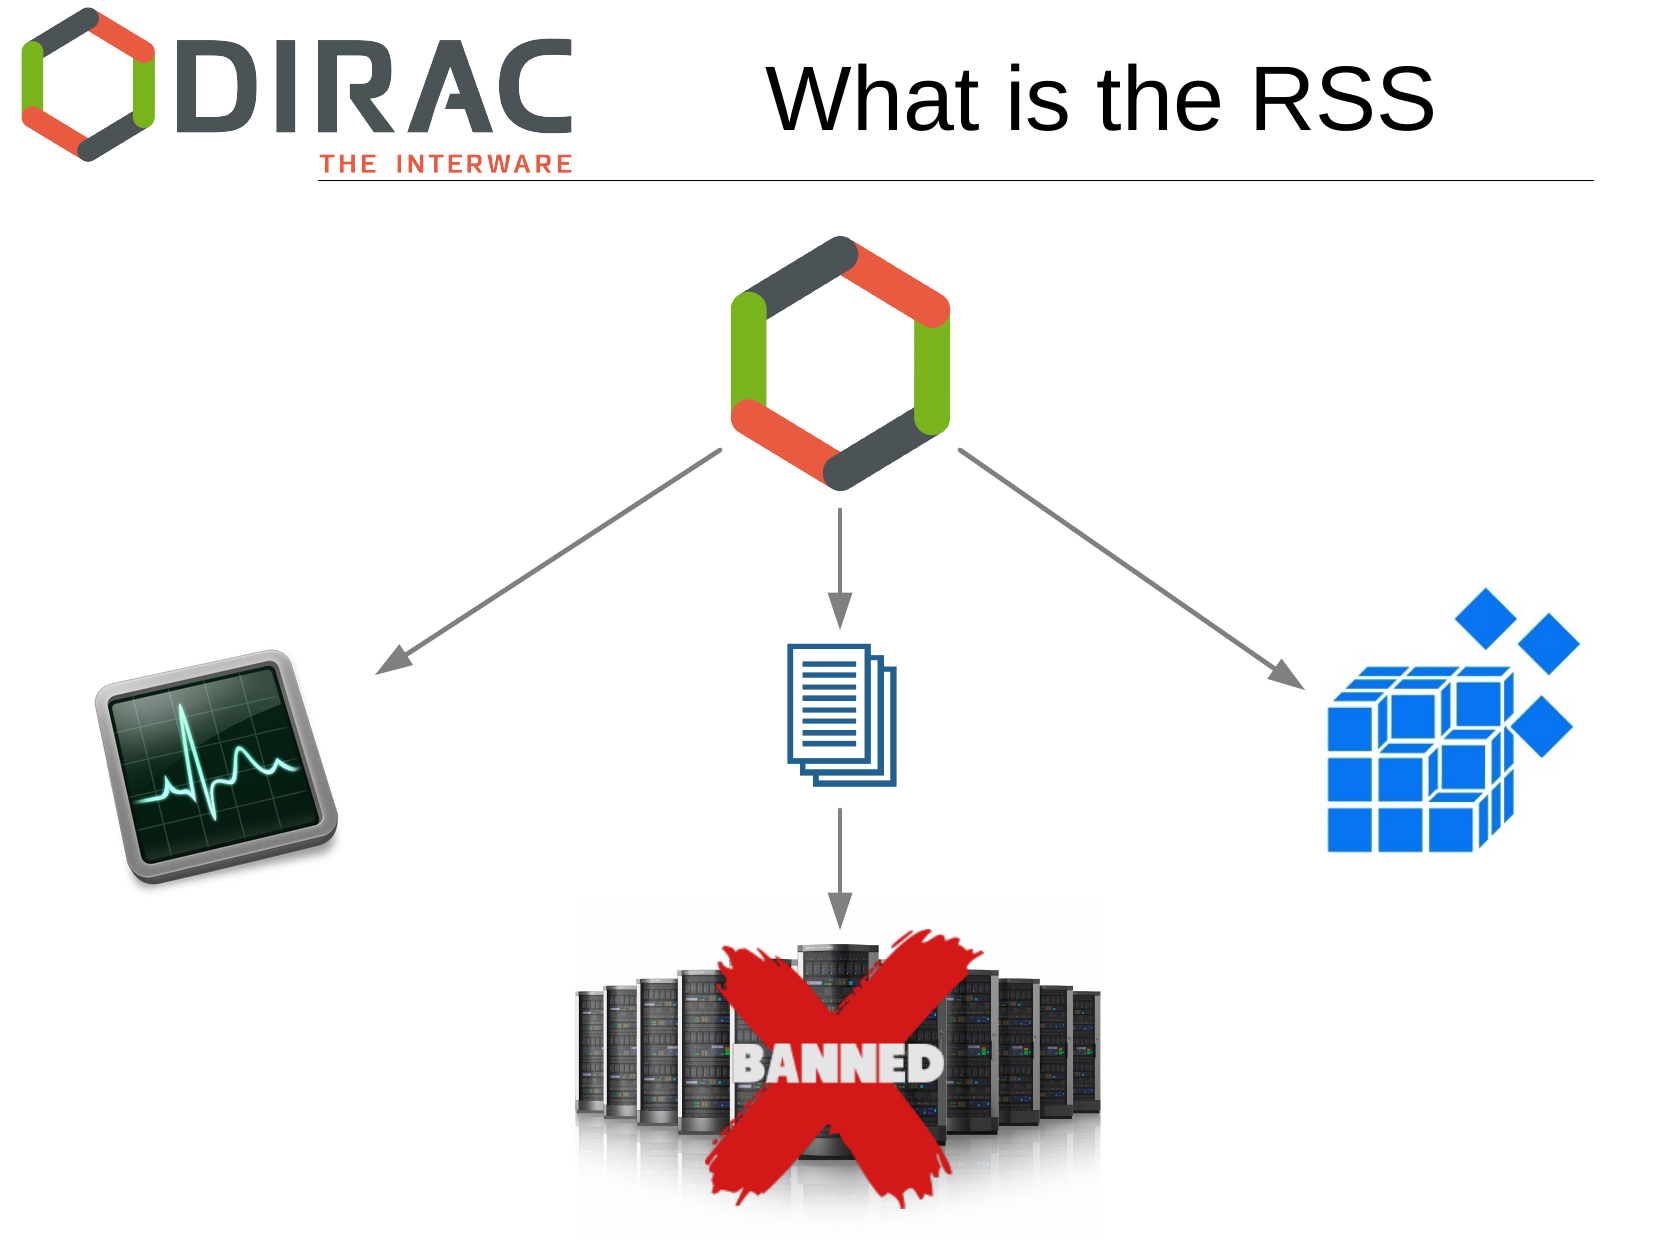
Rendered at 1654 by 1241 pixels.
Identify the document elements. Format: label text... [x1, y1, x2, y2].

picture [765, 633, 916, 796]
picture [90, 644, 346, 901]
picture [702, 224, 976, 521]
picture [1320, 584, 1591, 856]
picture [575, 898, 1101, 1236]
title What is the RSS [615, 32, 1591, 166]
picture [4, 0, 589, 181]
